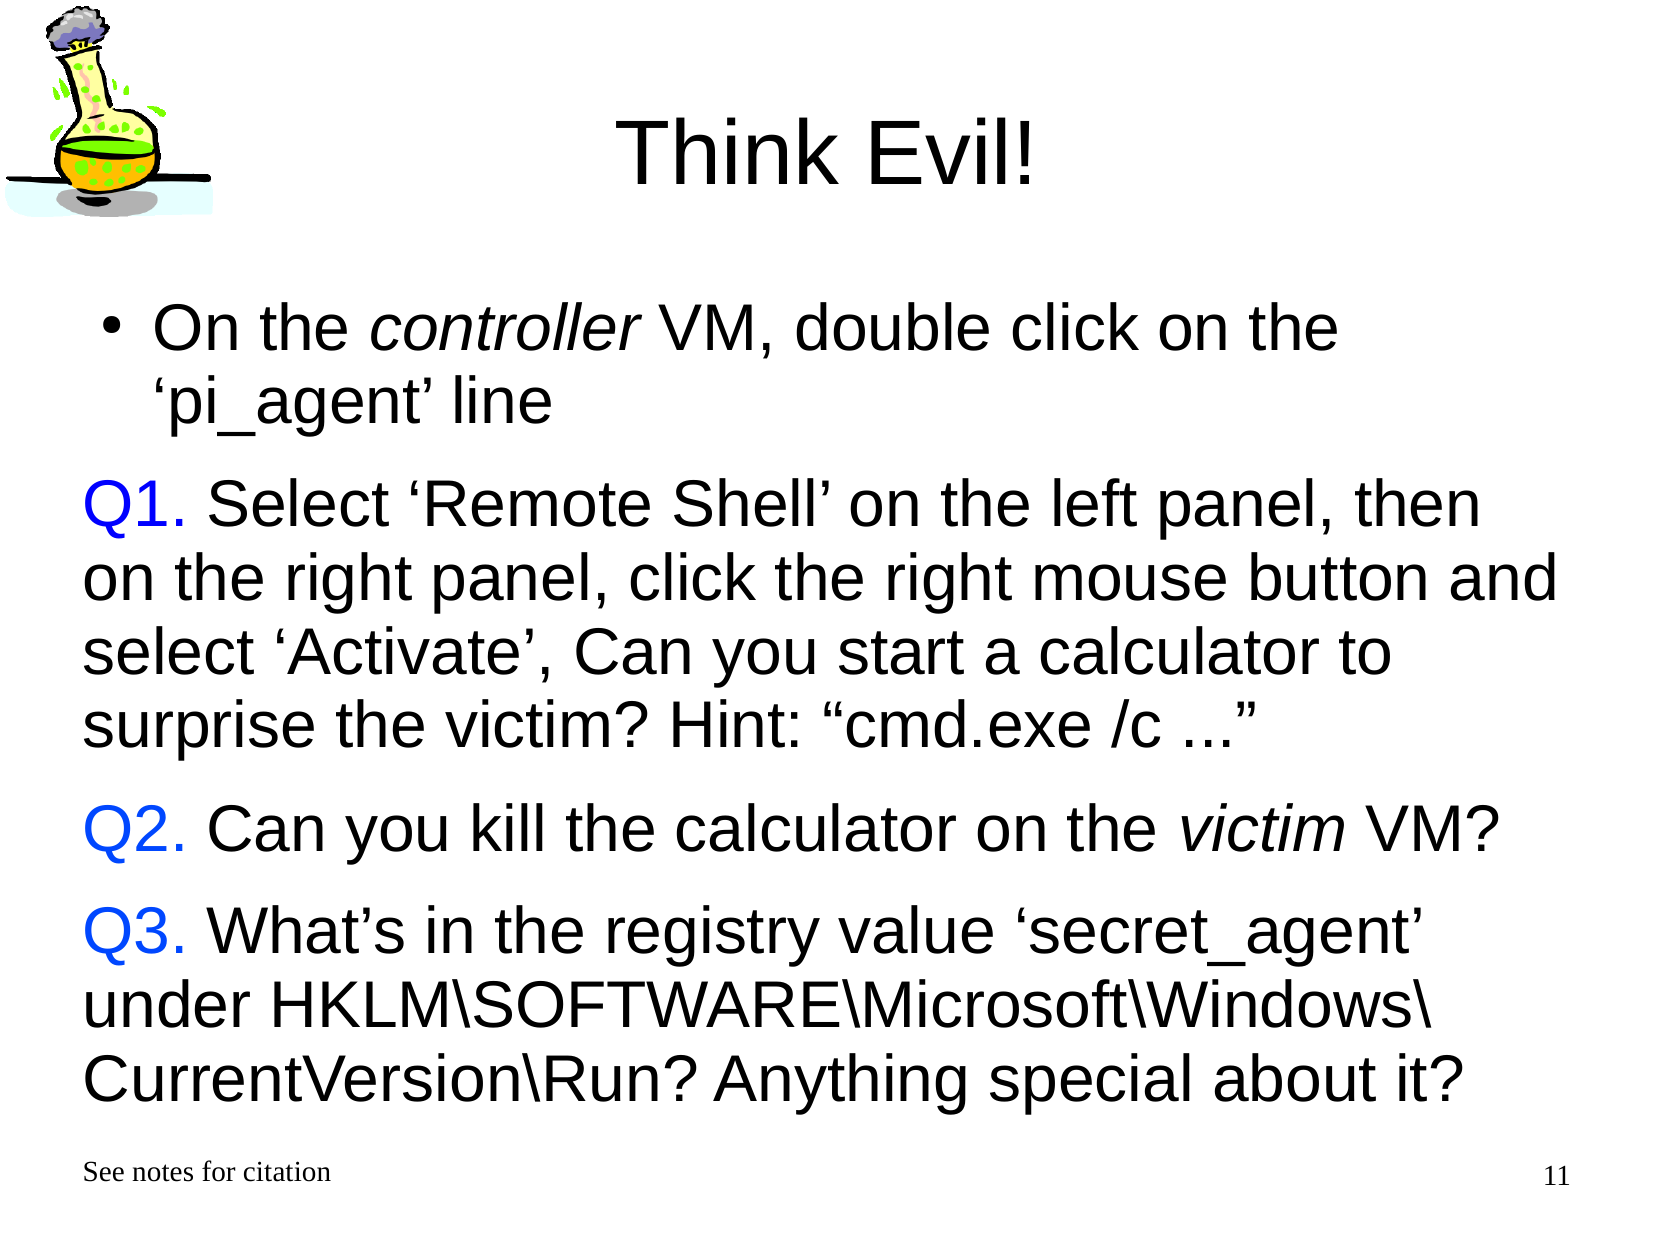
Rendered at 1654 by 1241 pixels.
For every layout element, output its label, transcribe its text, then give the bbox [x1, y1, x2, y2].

list On the controller VM, double click on the ‘pi_agent’ line Select ‘Remote Shell’ on the left panel, then on the right panel, click the right mouse button and select ‘Activate’, Can you start a calculator to surprise the victim? Hint: “cmd.exe /c ...” Can you kill the calculator on the victim VM? What’s in the registry value ‘secret_agent’ under HKLM\SOFTWARE\Microsoft\Windows\CurrentVersion\Run? Anything special about it? [82, 290, 1576, 1126]
picture [5, 6, 213, 217]
title Think Evil! [82, 49, 1571, 257]
